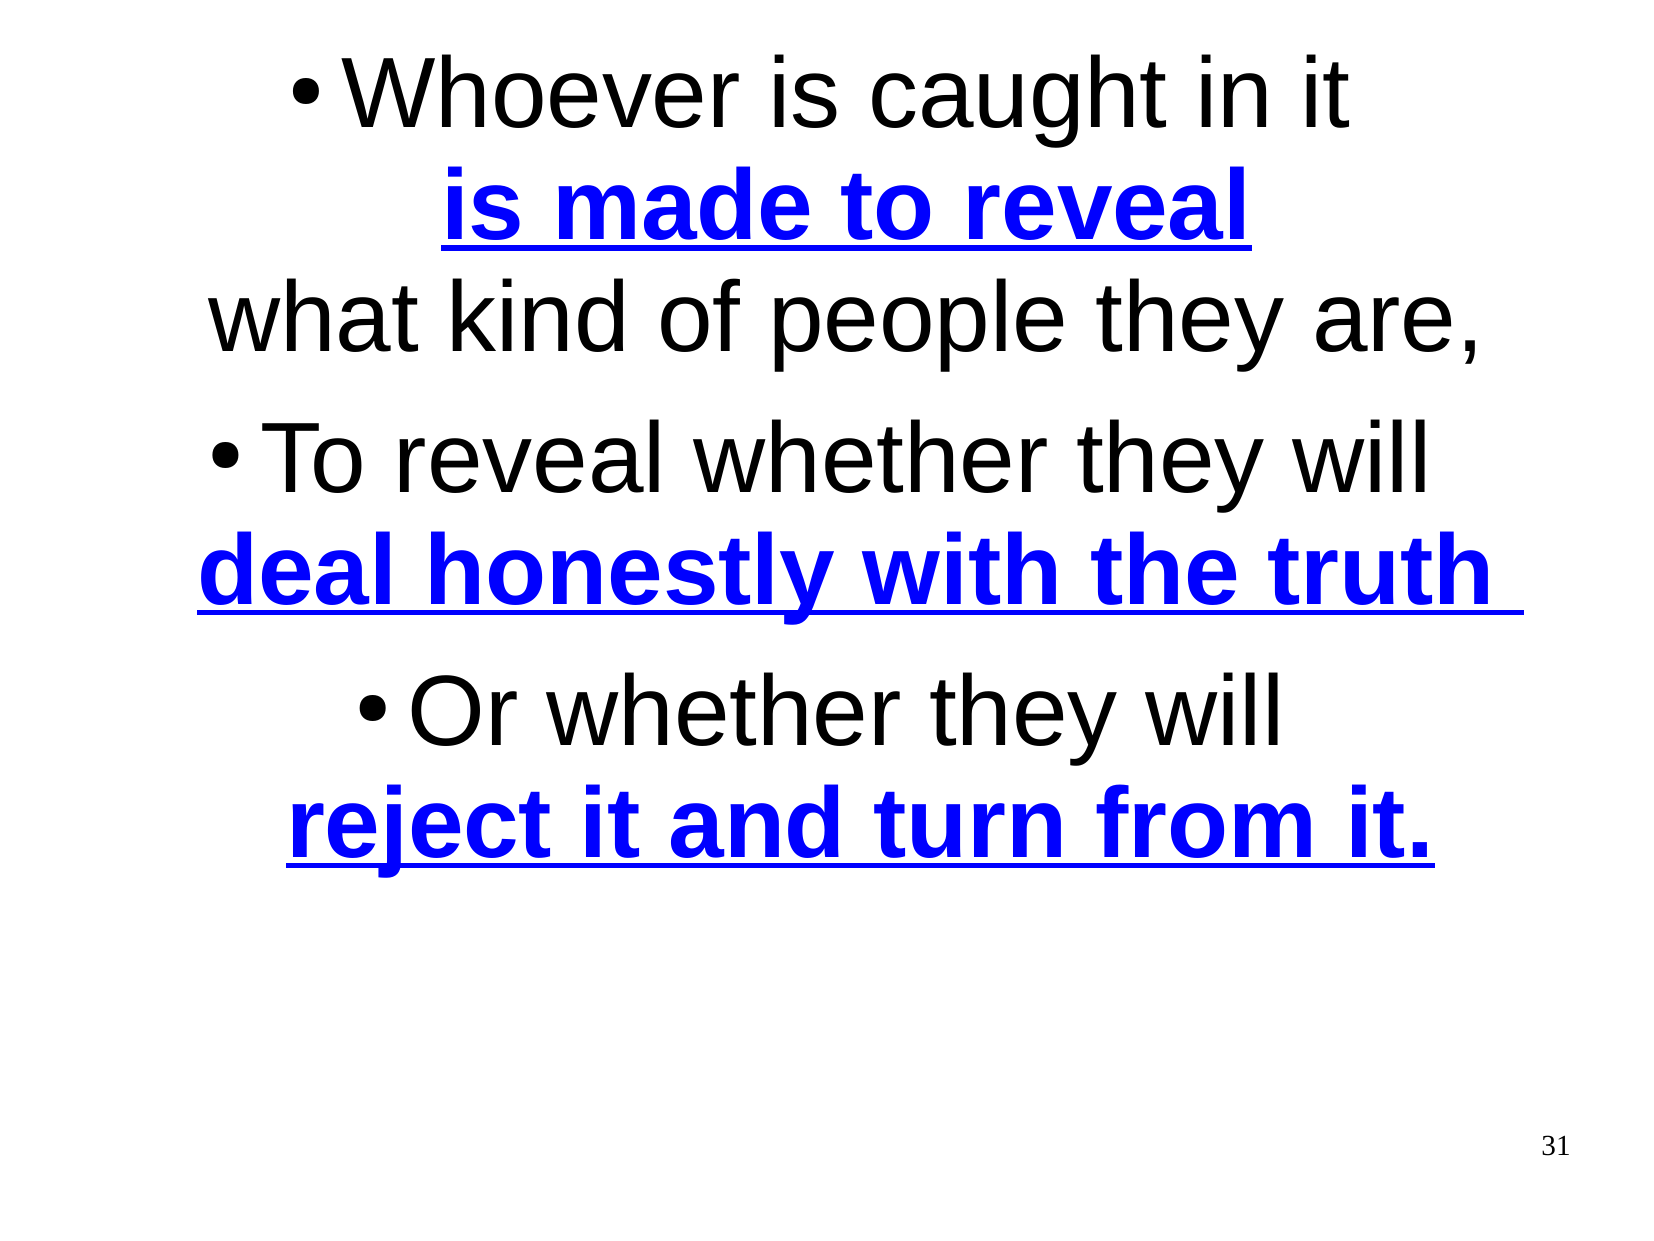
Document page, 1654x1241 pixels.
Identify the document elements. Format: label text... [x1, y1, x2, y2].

list Whoever is caught in it is made to reveal what kind of people they are, To reveal whether they will deal honestly with the truth Or whether they will reject it and turn from it. [37, 37, 1613, 1238]
